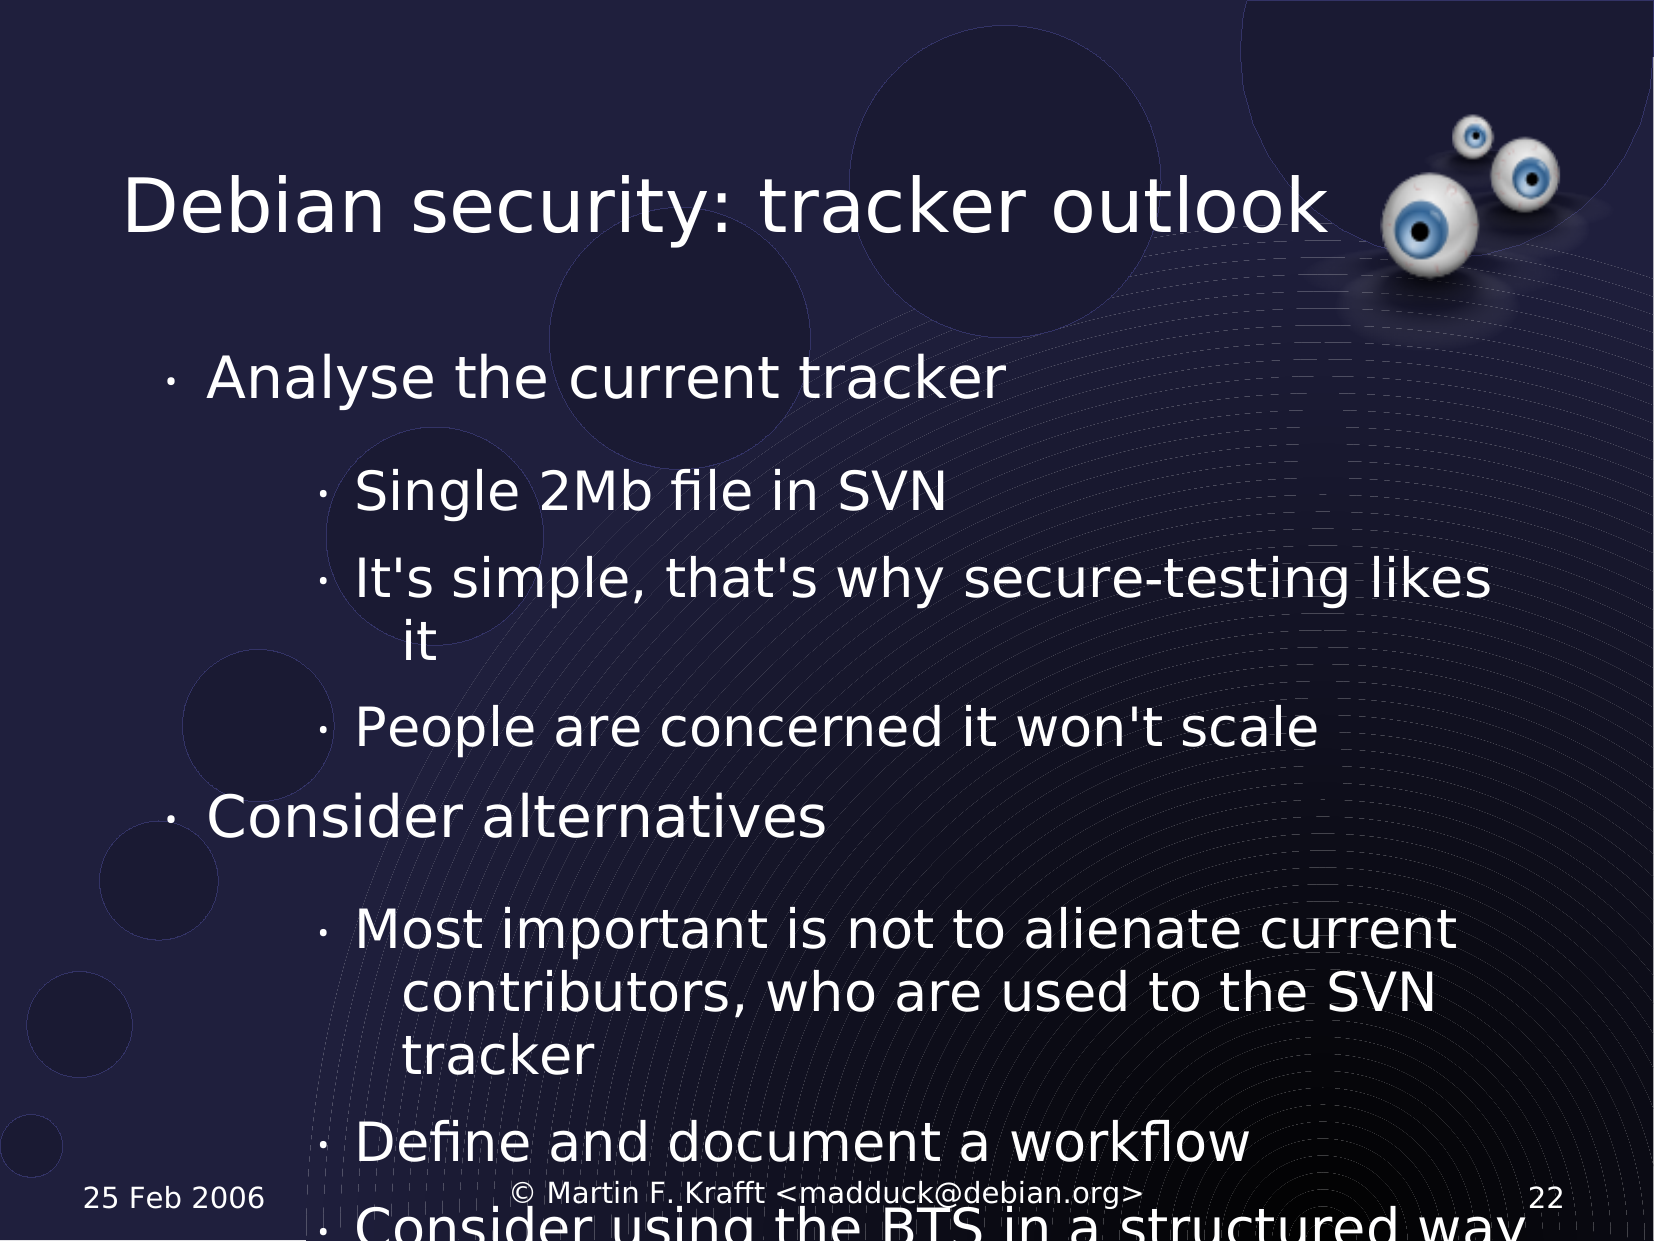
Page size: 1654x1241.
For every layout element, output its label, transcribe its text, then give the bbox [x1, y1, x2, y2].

picture [1299, 29, 1628, 384]
title Debian security: tracker outlook [121, 102, 1299, 311]
list Analyse the current tracker Single 2Mb file in SVN It's simple, that's why secure-testing likes it People are concerned it won't scale Consider alternatives Most important is not to alienate current contributors, who are used to the SVN tracker Define and document a workflow Consider using the BTS in a structured way [118, 344, 1534, 1135]
